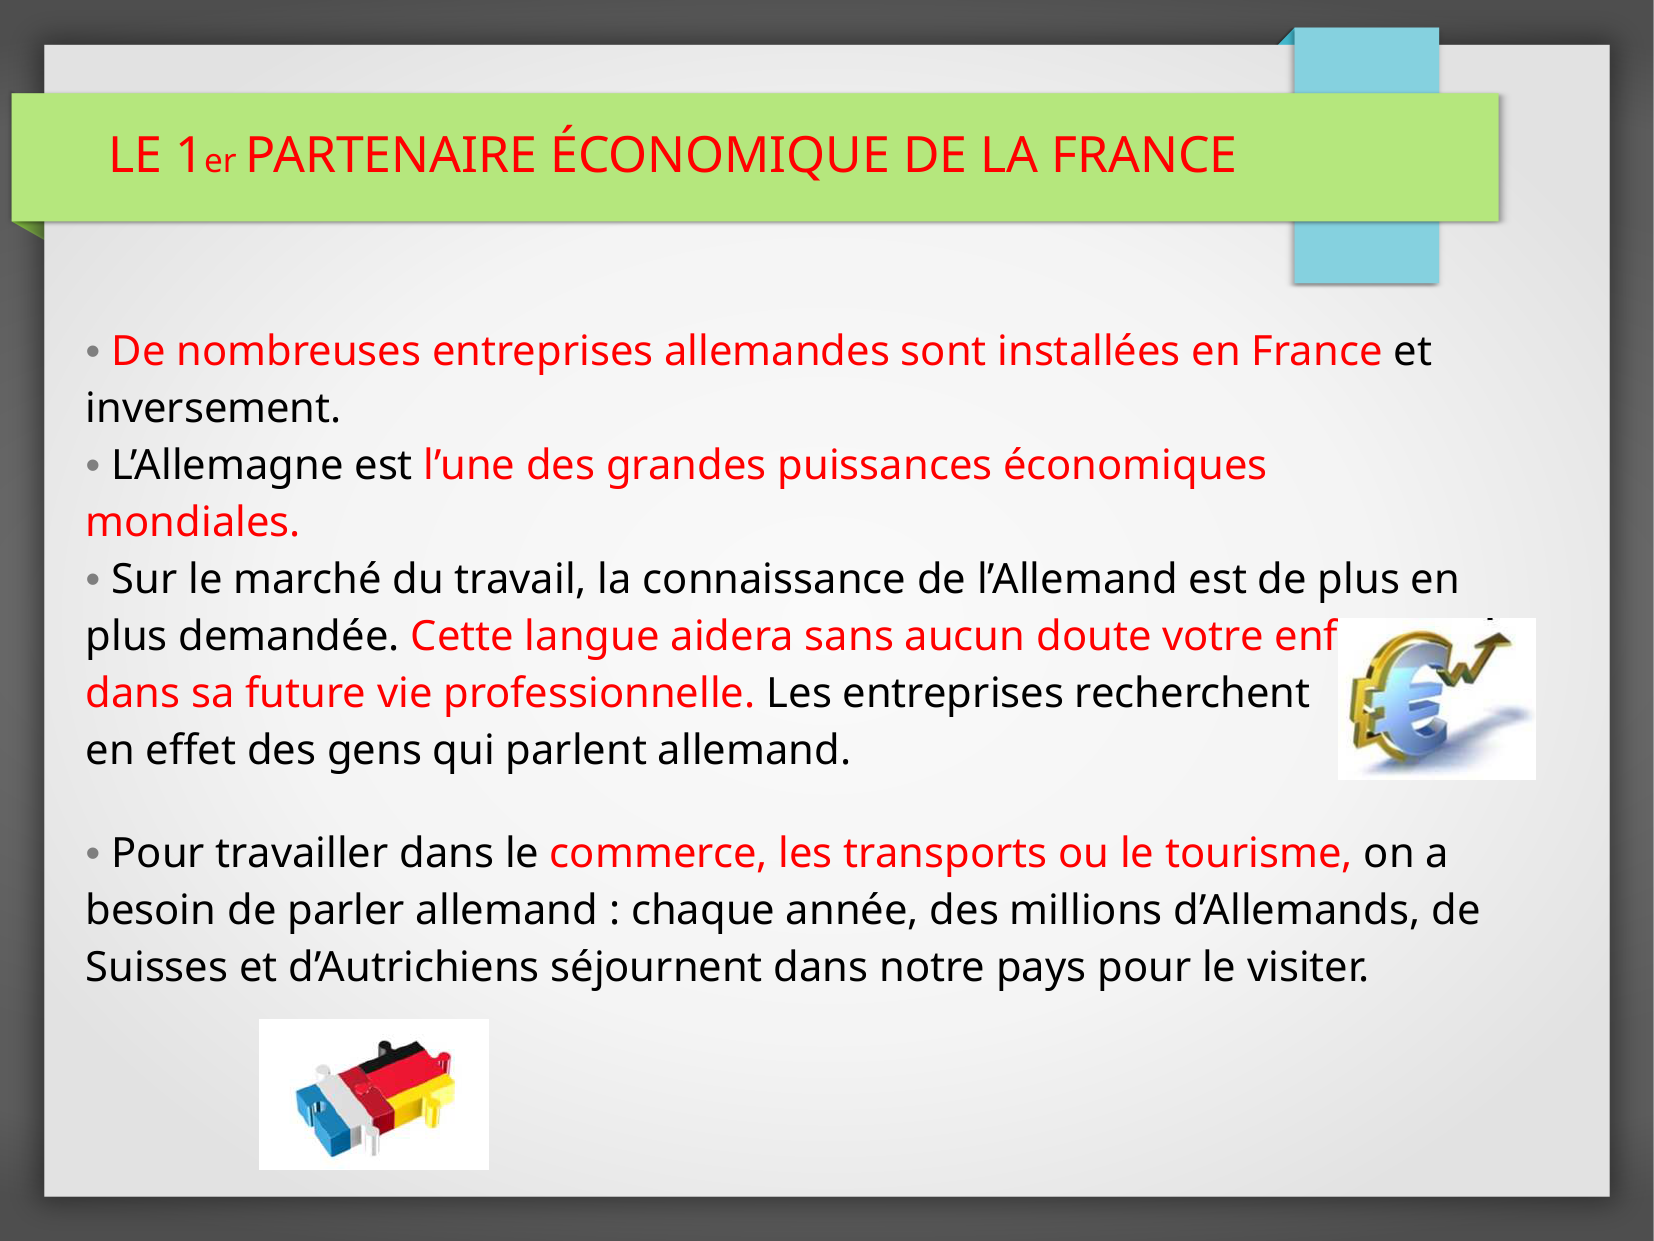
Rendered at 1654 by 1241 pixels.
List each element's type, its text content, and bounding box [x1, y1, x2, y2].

picture [0, 0, 1654, 1241]
title LE 1er PARTENAIRE ÉCONOMIQUE DE LA FRANCE [82, 83, 1264, 224]
text_box • De nombreuses entreprises allemandes sont installées en France et inversement. • L’Allemagne est l’une des grandes puissances économiques mondiales. • Sur le marché du travail, la connaissance de l’Allemand est de plus en plus demandée. Cette langue aidera sans aucun doute votre enfant dans sa future vie professionnelle. Les entreprises recherchent en effet des gens qui parlent allemand. • Pour travailler dans le commerce, les transports ou le tourisme, on a besoin de parler allemand : chaque année, des millions d’Allemands, de Suisses et d’Autrichiens séjournent dans notre pays pour le visiter. [70, 313, 1499, 1015]
